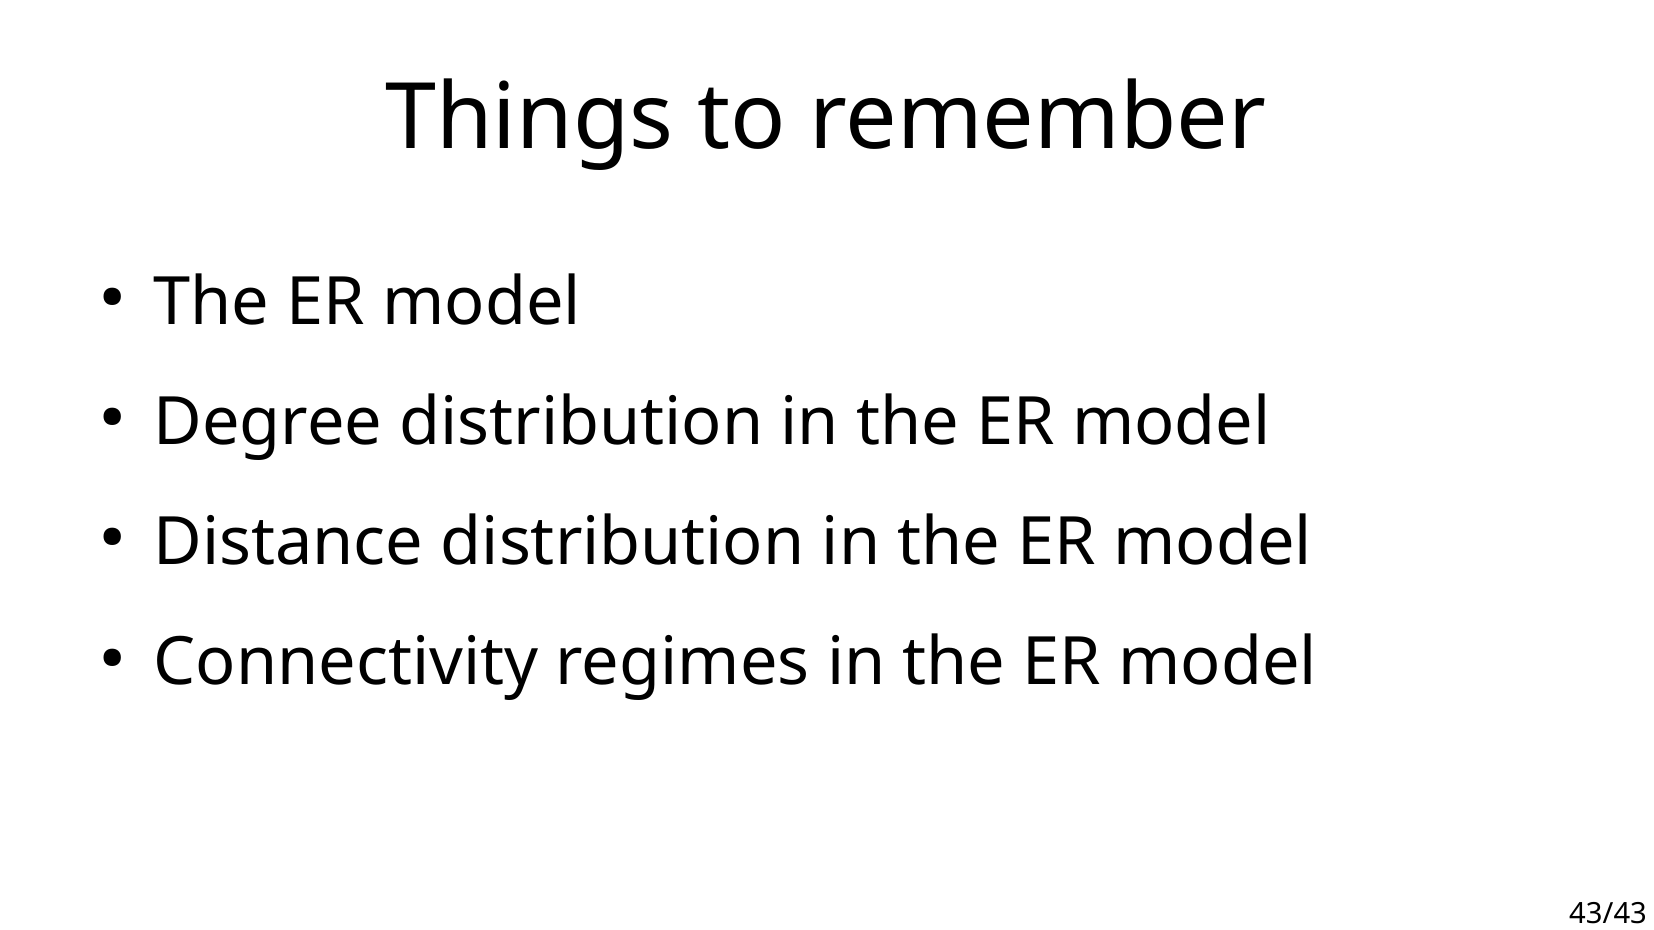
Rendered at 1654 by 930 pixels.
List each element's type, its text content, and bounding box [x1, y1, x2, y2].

title Things to remember [82, 1, 1571, 225]
list The ER model Degree distribution in the ER model Distance distribution in the ER model Connectivity regimes in the ER model [82, 252, 1571, 793]
